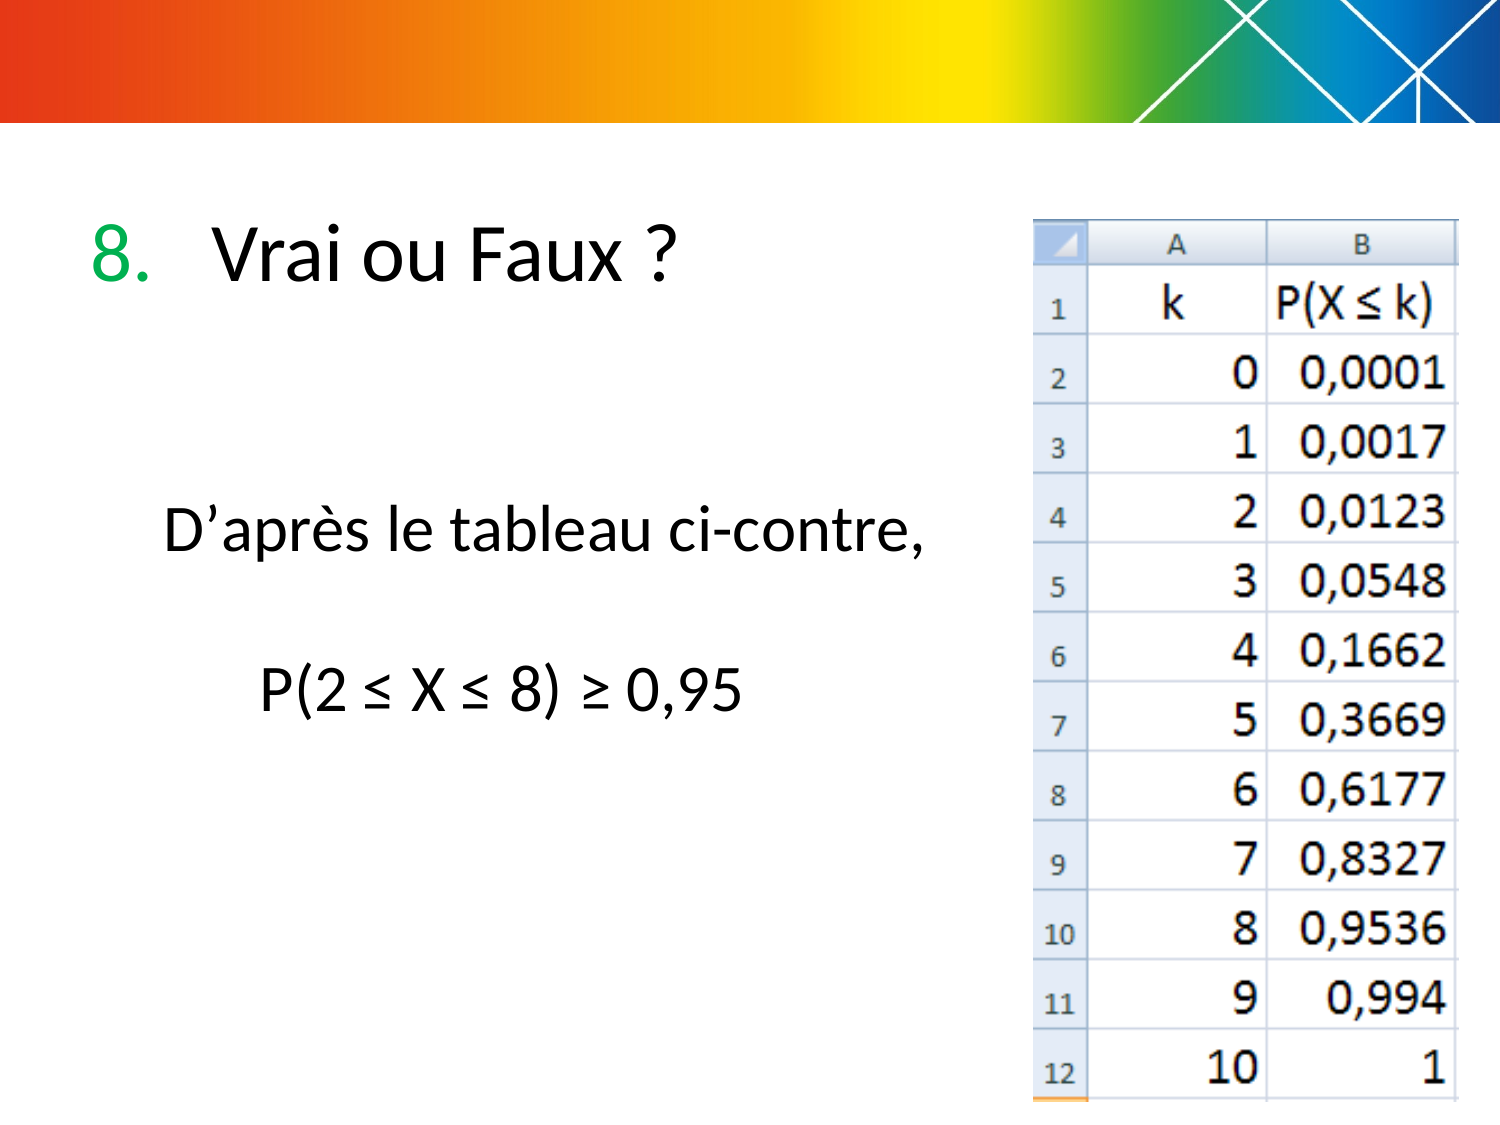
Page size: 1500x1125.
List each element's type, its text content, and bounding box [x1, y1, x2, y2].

picture [0, 0, 1359, 123]
title Vrai ou Faux ? [75, 163, 1426, 433]
picture [1340, 0, 1500, 123]
picture [1033, 219, 1459, 1102]
text_box D’après le tableau ci-contre, P(2 ≤ X ≤ 8) ≥ 0,95 [64, 397, 975, 813]
